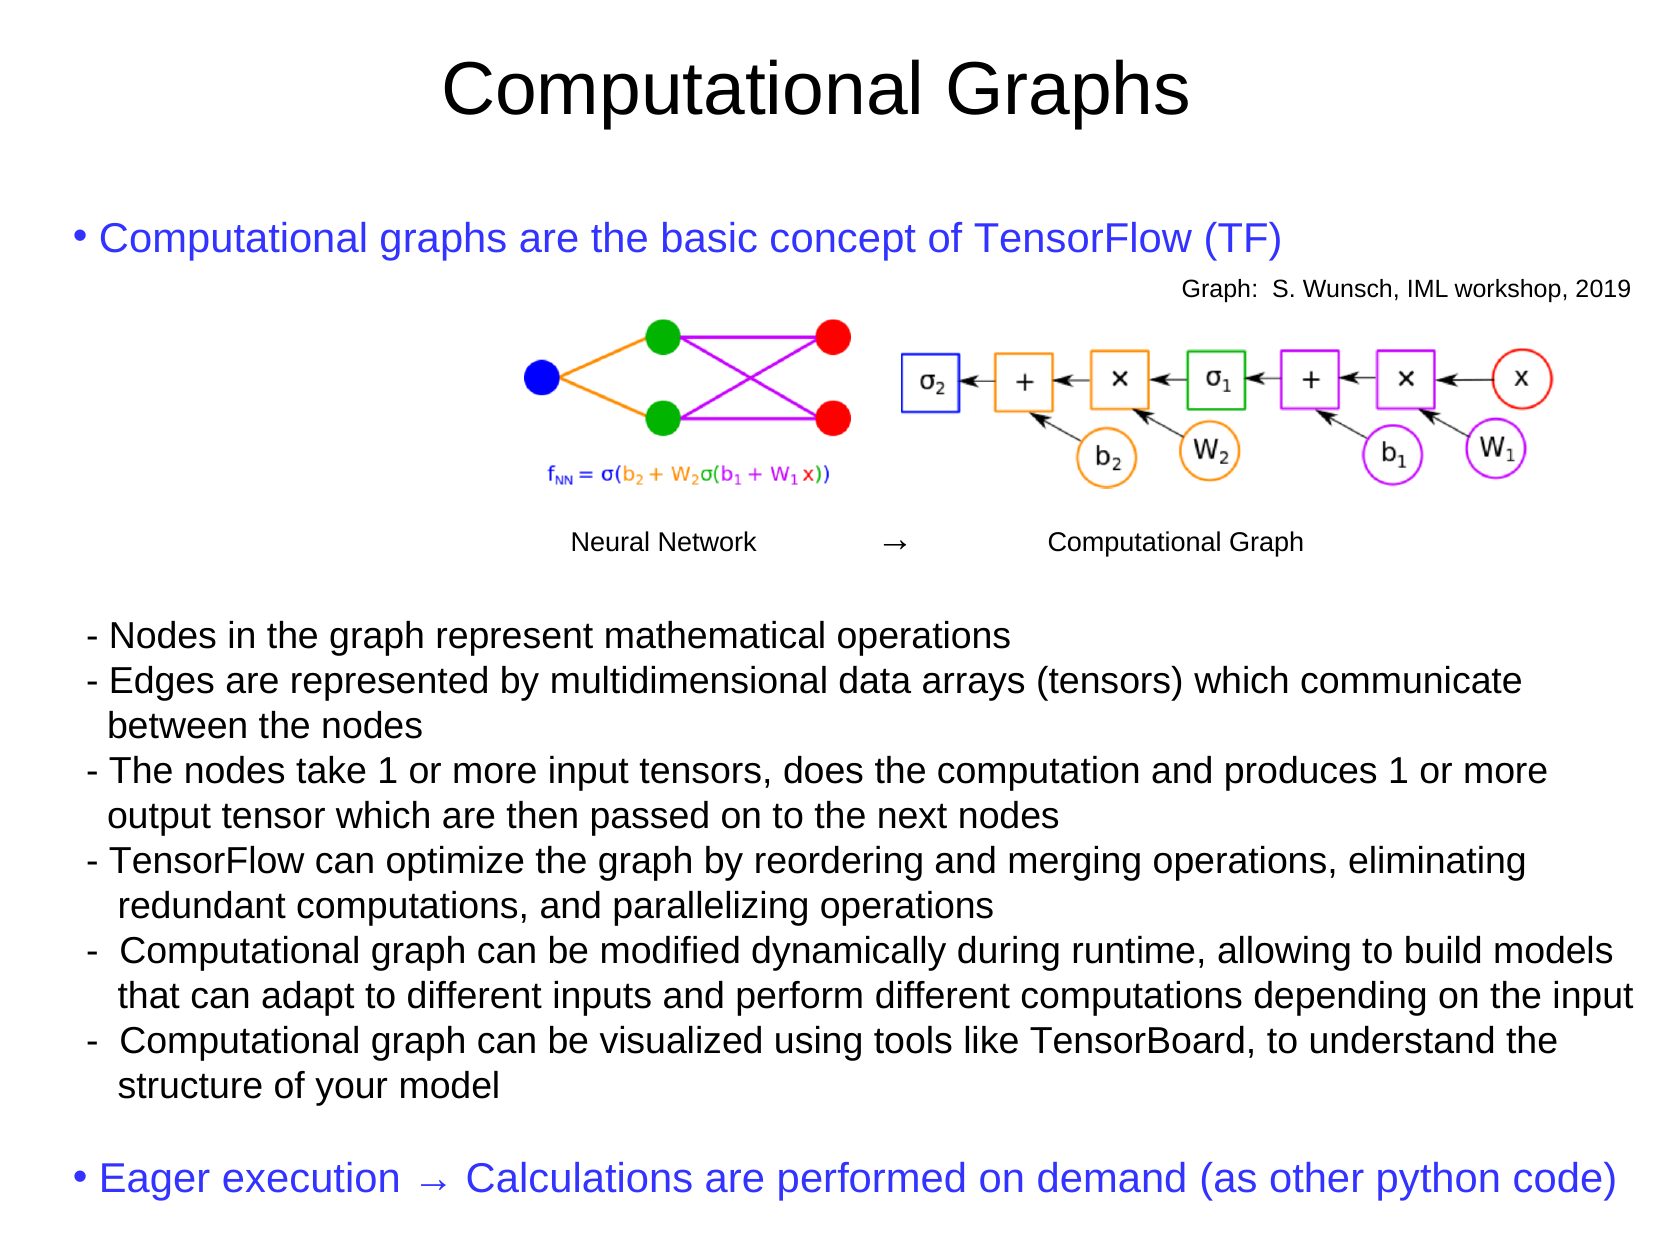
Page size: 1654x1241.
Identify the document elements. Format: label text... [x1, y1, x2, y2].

title Computational Graphs [151, 0, 1502, 153]
text_box Graph: S. Wunsch, IML workshop, 2019 [1166, 267, 1654, 316]
picture [504, 280, 1576, 511]
text_box Neural Network → Computational Graph [473, 510, 1479, 567]
text_box Computational graphs are the basic concept of TensorFlow (TF) - Nodes in the graph represent mathematical operations - Edges are represented by multidimensional data arrays (tensors) which communicate between the nodes - The nodes take 1 or more input tensors, does the computation and produces 1 or more output tensor which are then passed on to the next nodes - TensorFlow can optimize the graph by reordering and merging operations, eliminating redundant computations, and parallelizing operations - Computational graph can be modified dynamically during runtime, allowing to build models that can adapt to different inputs and perform different computations depending on the input - Computational graph can be visualized using tools like TensorBoard, to understand the structure of your model Eager execution → Calculations are performed on demand (as other python code) [58, 153, 1654, 1241]
